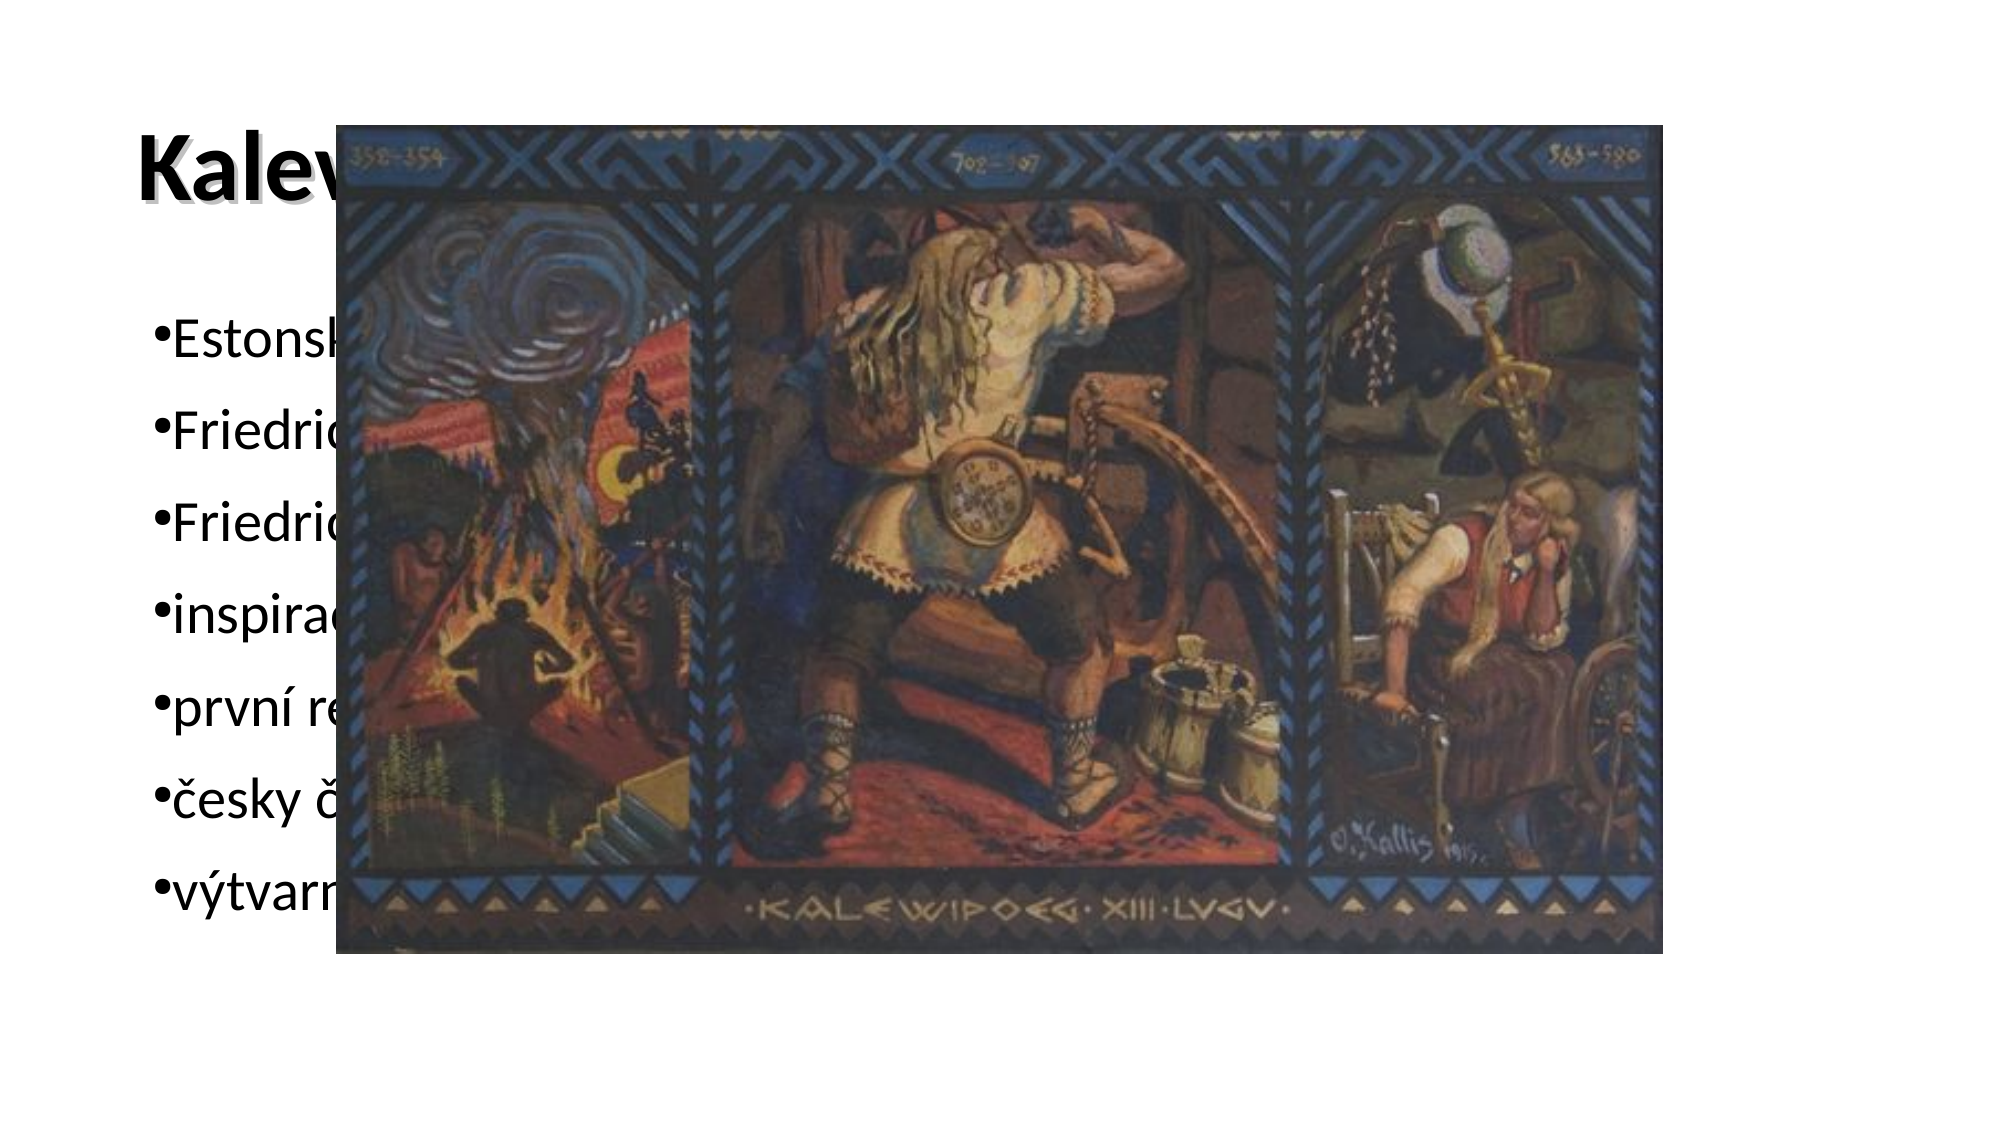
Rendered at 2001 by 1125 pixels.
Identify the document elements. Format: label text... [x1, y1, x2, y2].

list Estonská učená společnost (1839) Friedrich Robert Faehlman (1798-1850) Friedrich Reinhold Kreutzwald (1803-1882) inspirace Kalevalou, aliterační verš první redakce 1853, druhá 1857 (vyšlo 1862) česky část v překladu Miloše Lukáše (1959) výtvarno: Oskar Kallis (1915) + Kristjan Raud (30. léta) [137, 299, 1863, 1014]
picture [336, 125, 1663, 954]
title Kalevipoeg [137, 59, 1863, 278]
